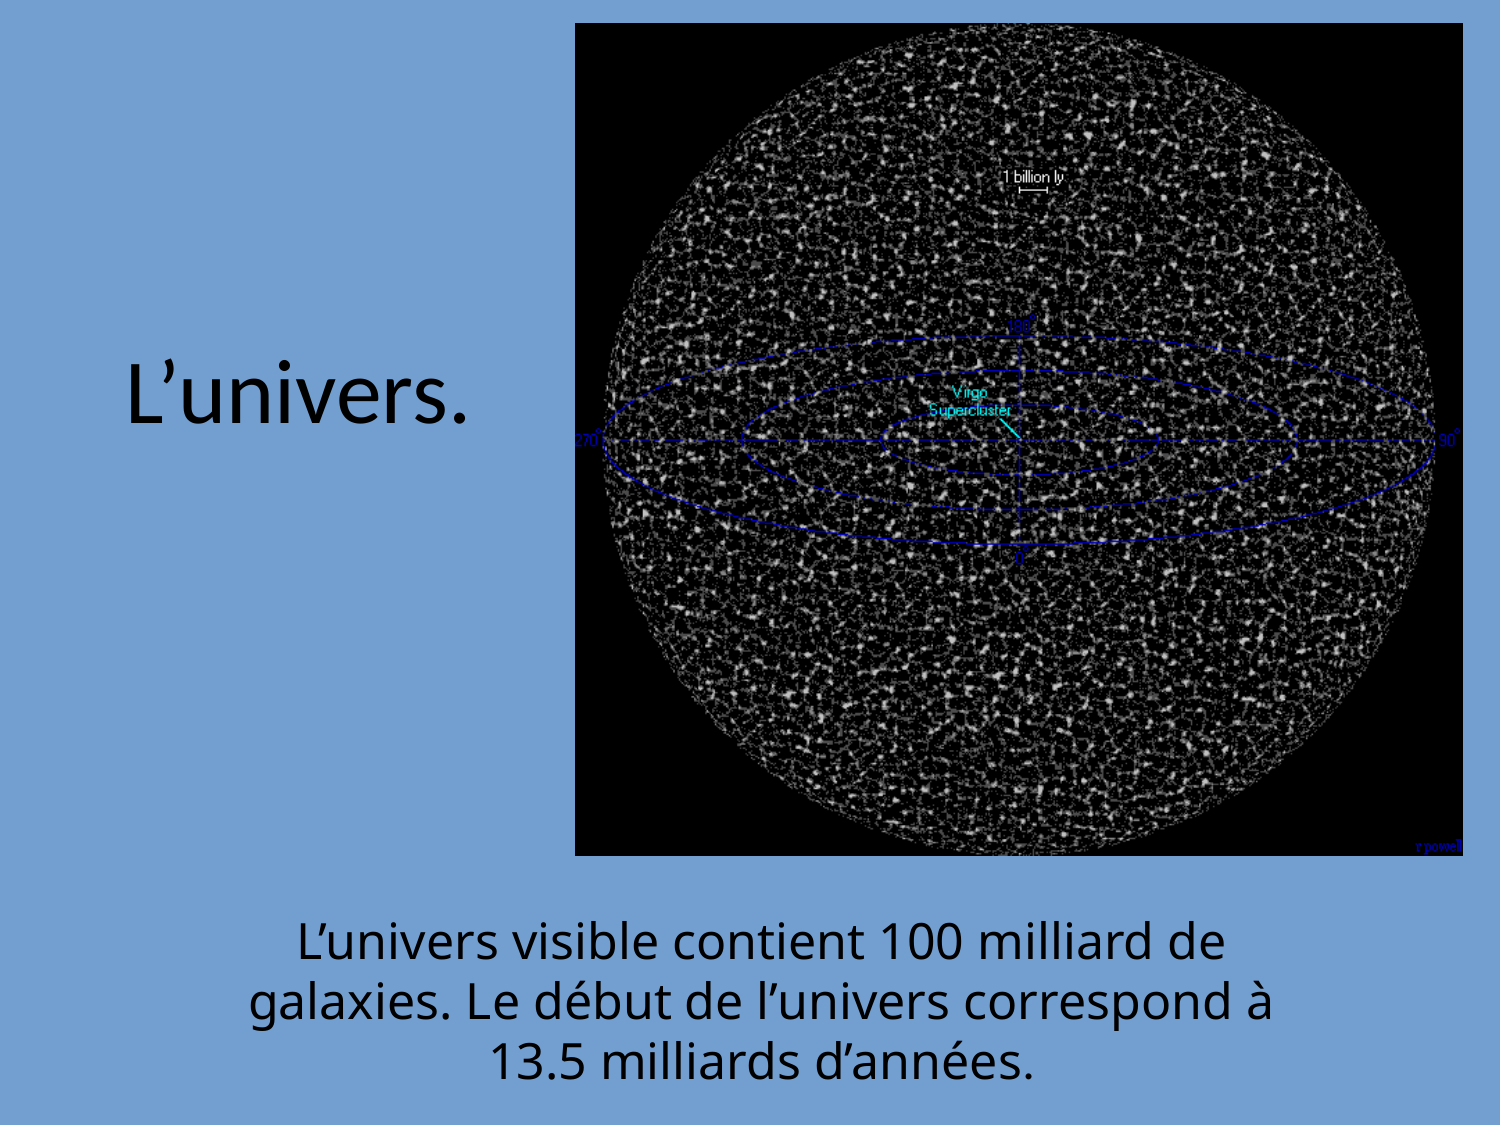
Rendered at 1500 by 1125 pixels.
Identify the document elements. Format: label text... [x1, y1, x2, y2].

text_box L’univers. [46, 292, 551, 481]
text_box L’univers visible contient 100 milliard de galaxies. Le début de l’univers correspond à 13.5 milliards d’années. [199, 902, 1324, 1098]
picture [575, 23, 1463, 856]
